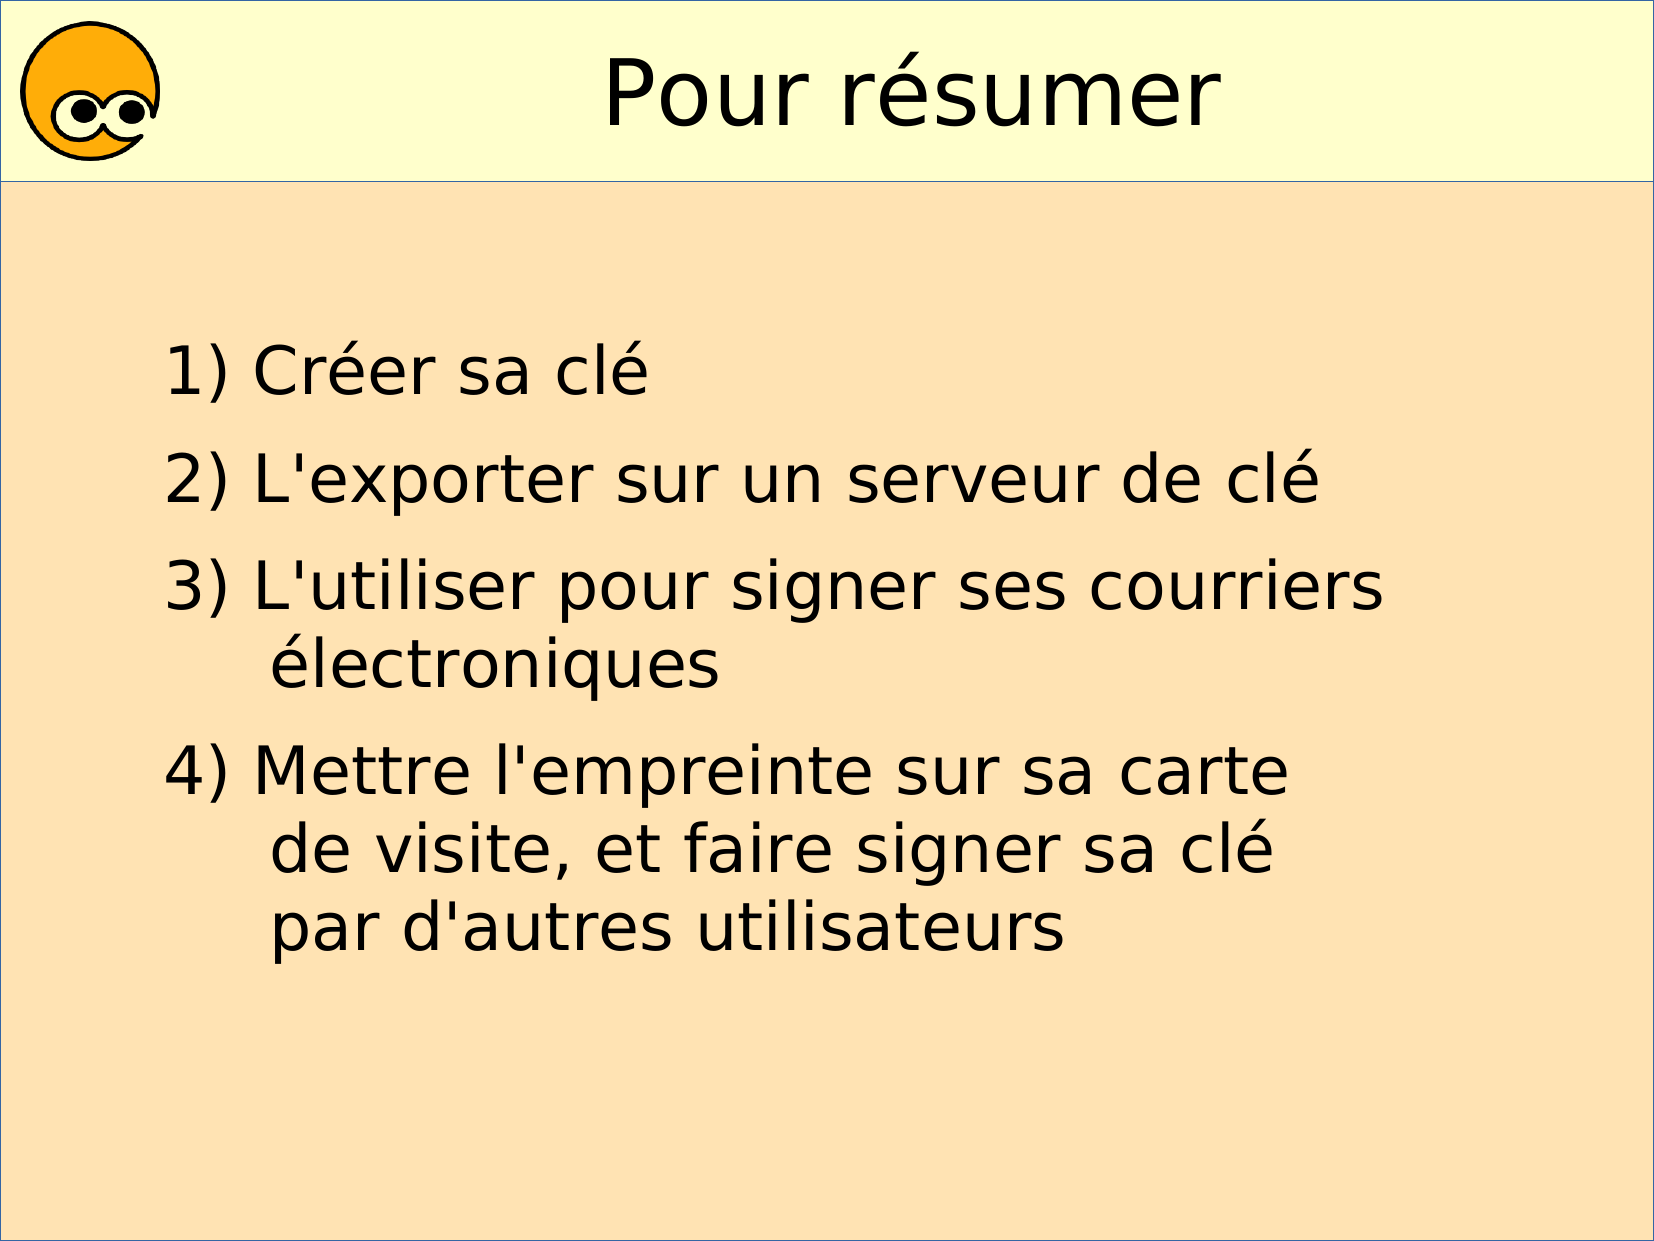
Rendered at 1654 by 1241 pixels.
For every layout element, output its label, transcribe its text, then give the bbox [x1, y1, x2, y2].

list Créer sa clé L'exporter sur un serveur de clé L'utiliser pour signer ses courriers électroniques Mettre l'empreinte sur sa carte de visite, et faire signer sa clé par d'autres utilisateurs [127, 332, 1396, 991]
picture [20, 21, 160, 161]
title Pour résumer [203, 33, 1620, 154]
